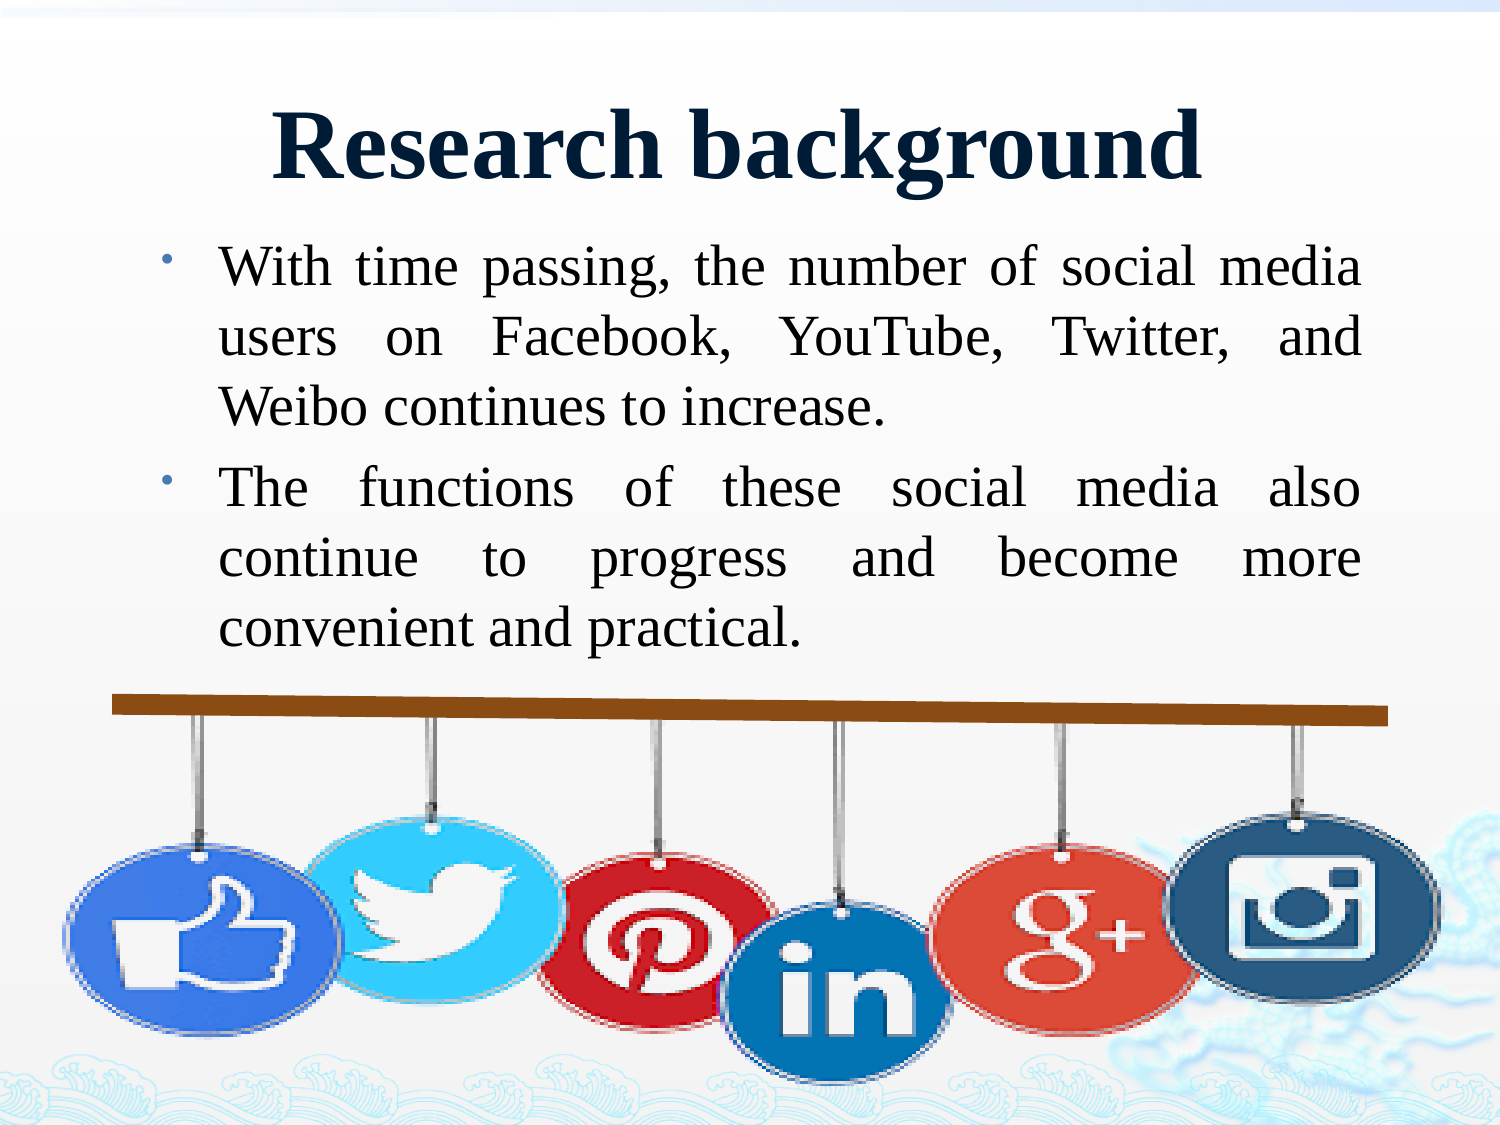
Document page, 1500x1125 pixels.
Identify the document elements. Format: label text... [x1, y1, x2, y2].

list With time passing, the number of social media users on Facebook, YouTube, Twitter, and Weibo continues to increase. The functions of these social media also continue to progress and become more convenient and practical. [147, 219, 1378, 705]
title Research background [75, 45, 1425, 233]
picture [0, 715, 1500, 1125]
